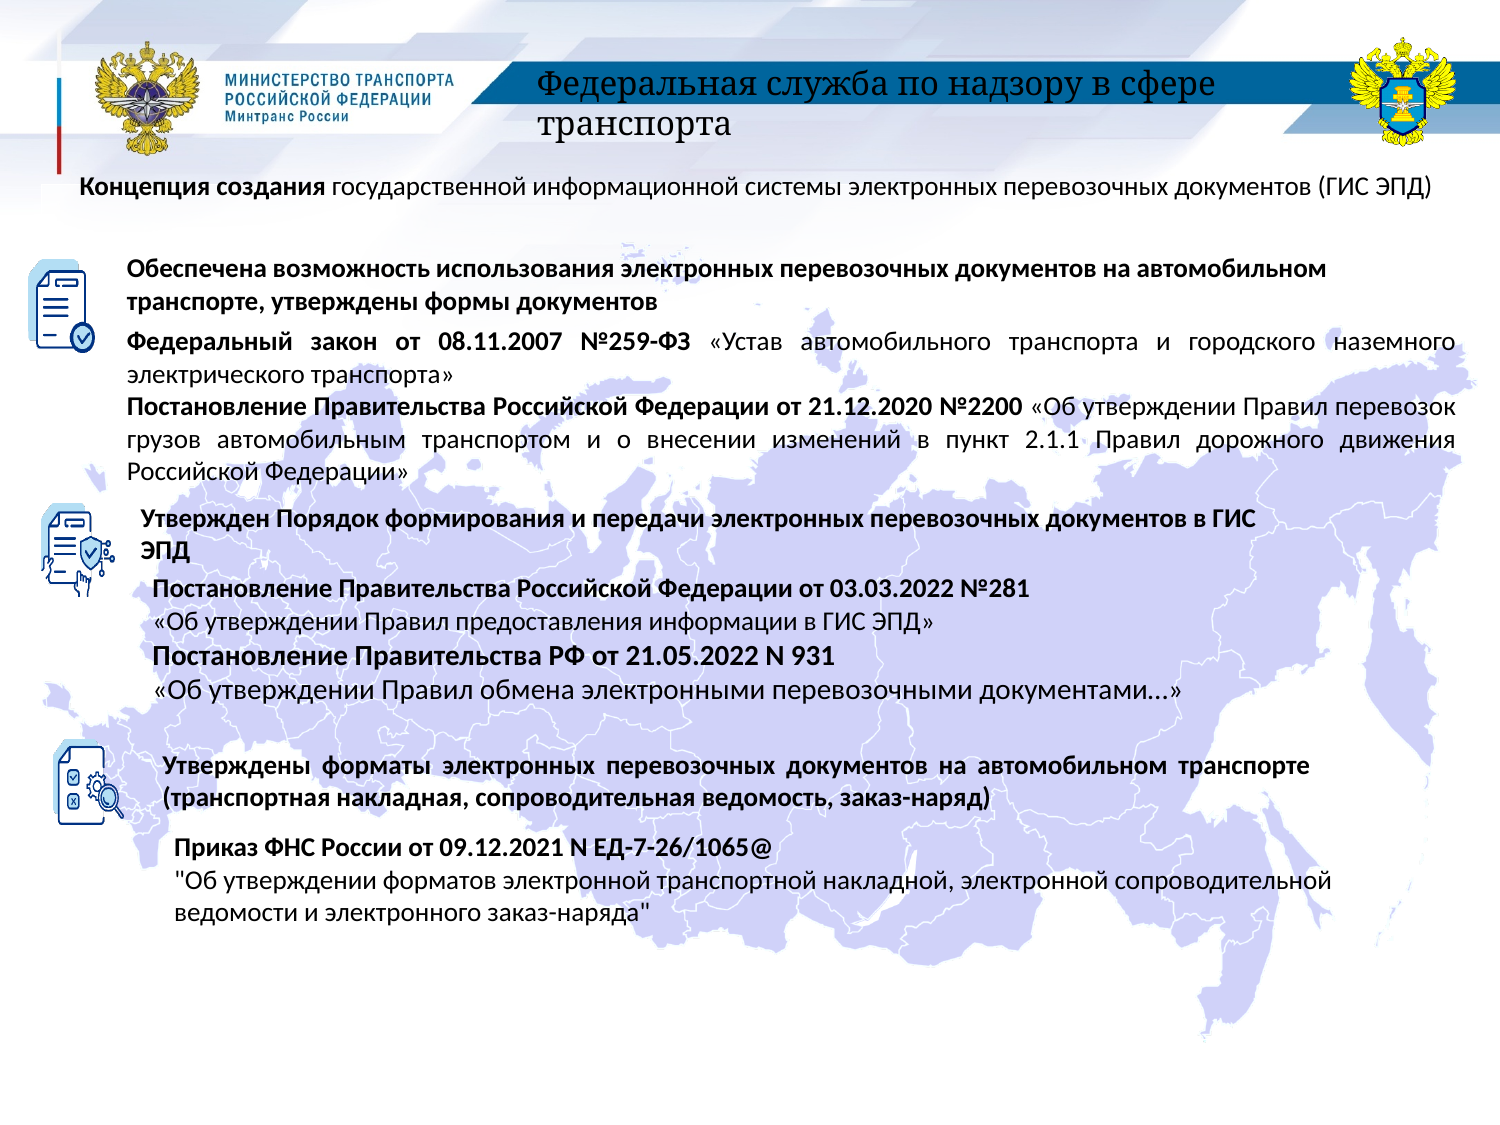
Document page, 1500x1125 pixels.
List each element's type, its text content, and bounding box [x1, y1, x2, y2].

text_box Постановление Правительства Российской Федерации от 03.03.2022 №281 «Об утверждении Правил предоставления информации в ГИС ЭПД» Постановление Правительства РФ от 21.05.2022 N 931 «Об утверждении Правил обмена электронными перевозочными документами…» [137, 563, 1433, 714]
text_box [41, 184, 1500, 1039]
text_box Приказ ФНС России от 09.12.2021 N ЕД-7-26/1065@ "Об утверждении форматов электронной транспортной накладной, электронной сопроводительной ведомости и электронного заказ-наряда" [159, 822, 1455, 935]
picture [0, 0, 1500, 1125]
text_box Концепция создания государственной информационной системы электронных перевозочных документов (ГИС ЭПД) [64, 160, 1483, 209]
text_box Обеспечена возможность использования электронных перевозочных документов на автомобильном транспорте, утверждены формы документов [112, 243, 1479, 324]
text_box Федеральная служба по надзору в сфере транспорта [522, 54, 1350, 150]
text_box Федеральный закон от 08.11.2007 №259-ФЗ «Устав автомобильного транспорта и городского наземного электрического транспорта» Постановление Правительства Российской Федерации от 21.12.2020 №2200 «Об утверждении Правил перевозок грузов автомобильным транспортом и о внесении изменений в пункт 2.1.1 Правил дорожного движения Российской Федерации» [112, 316, 1471, 494]
text_box Утвержден Порядок формирования и передачи электронных перевозочных документов в ГИС ЭПД [125, 492, 1292, 573]
picture [53, 739, 124, 825]
text_box Утверждены форматы электронных перевозочных документов на автомобильном транспорте (транспортная накладная, сопроводительная ведомость, заказ-наряд) [147, 739, 1325, 820]
